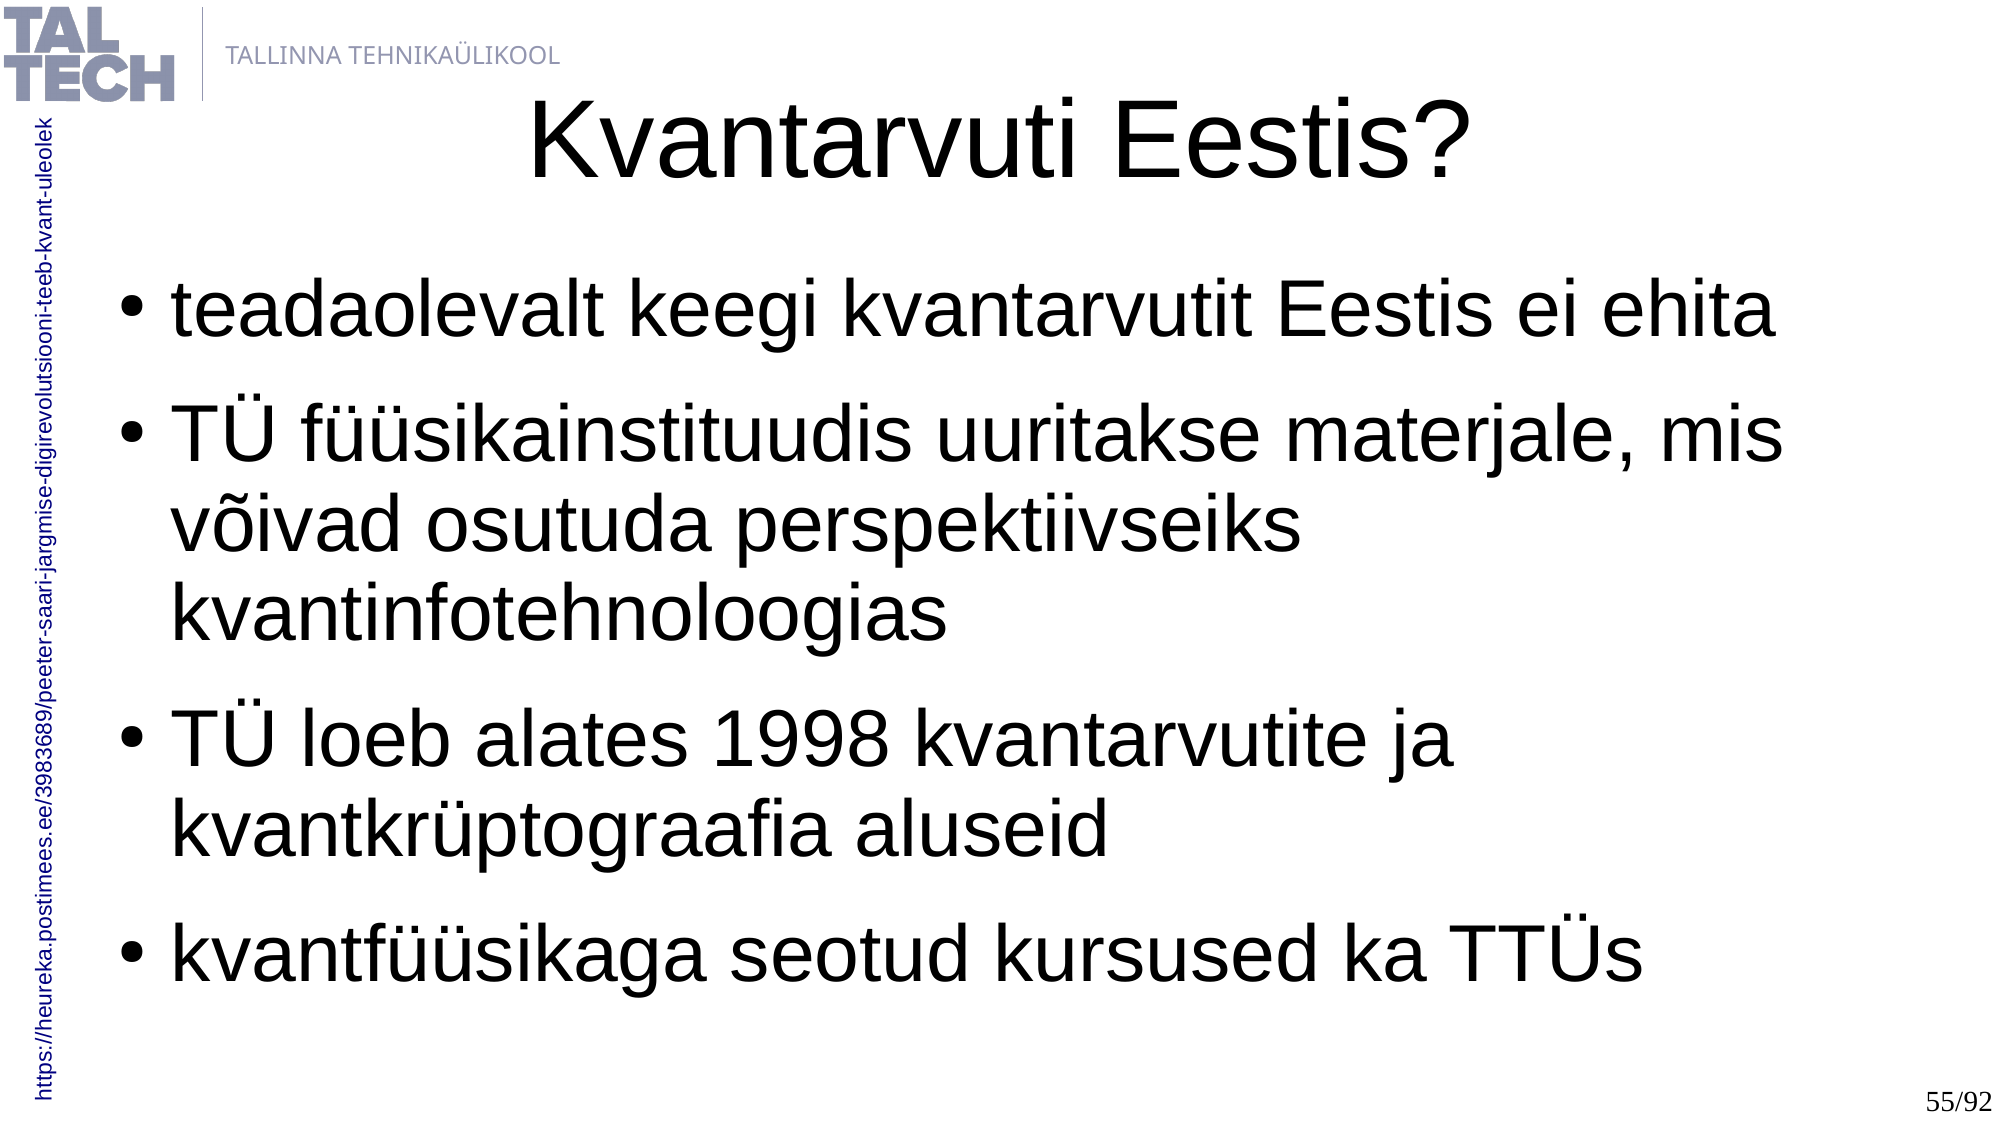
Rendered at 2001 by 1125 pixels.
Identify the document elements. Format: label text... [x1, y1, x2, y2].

picture [0, 0, 178, 107]
text_box https://heureka.postimees.ee/3983689/peeter-saari-jargmise-digirevolutsiooni-teeb-kvant-uleolek [23, 88, 81, 1116]
title Kvantarvuti Eestis? [99, 44, 1901, 233]
list teadaolevalt keegi kvantarvutit Eestis ei ehita TÜ füüsikainstituudis uuritakse materjale, mis võivad osutuda perspektiivseiks kvantinfotehnoloogias TÜ loeb alates 1998 kvantarvutite ja kvantkrüptograafia aluseid kvantfüüsikaga seotud kursused ka TTÜs [99, 263, 1901, 1111]
